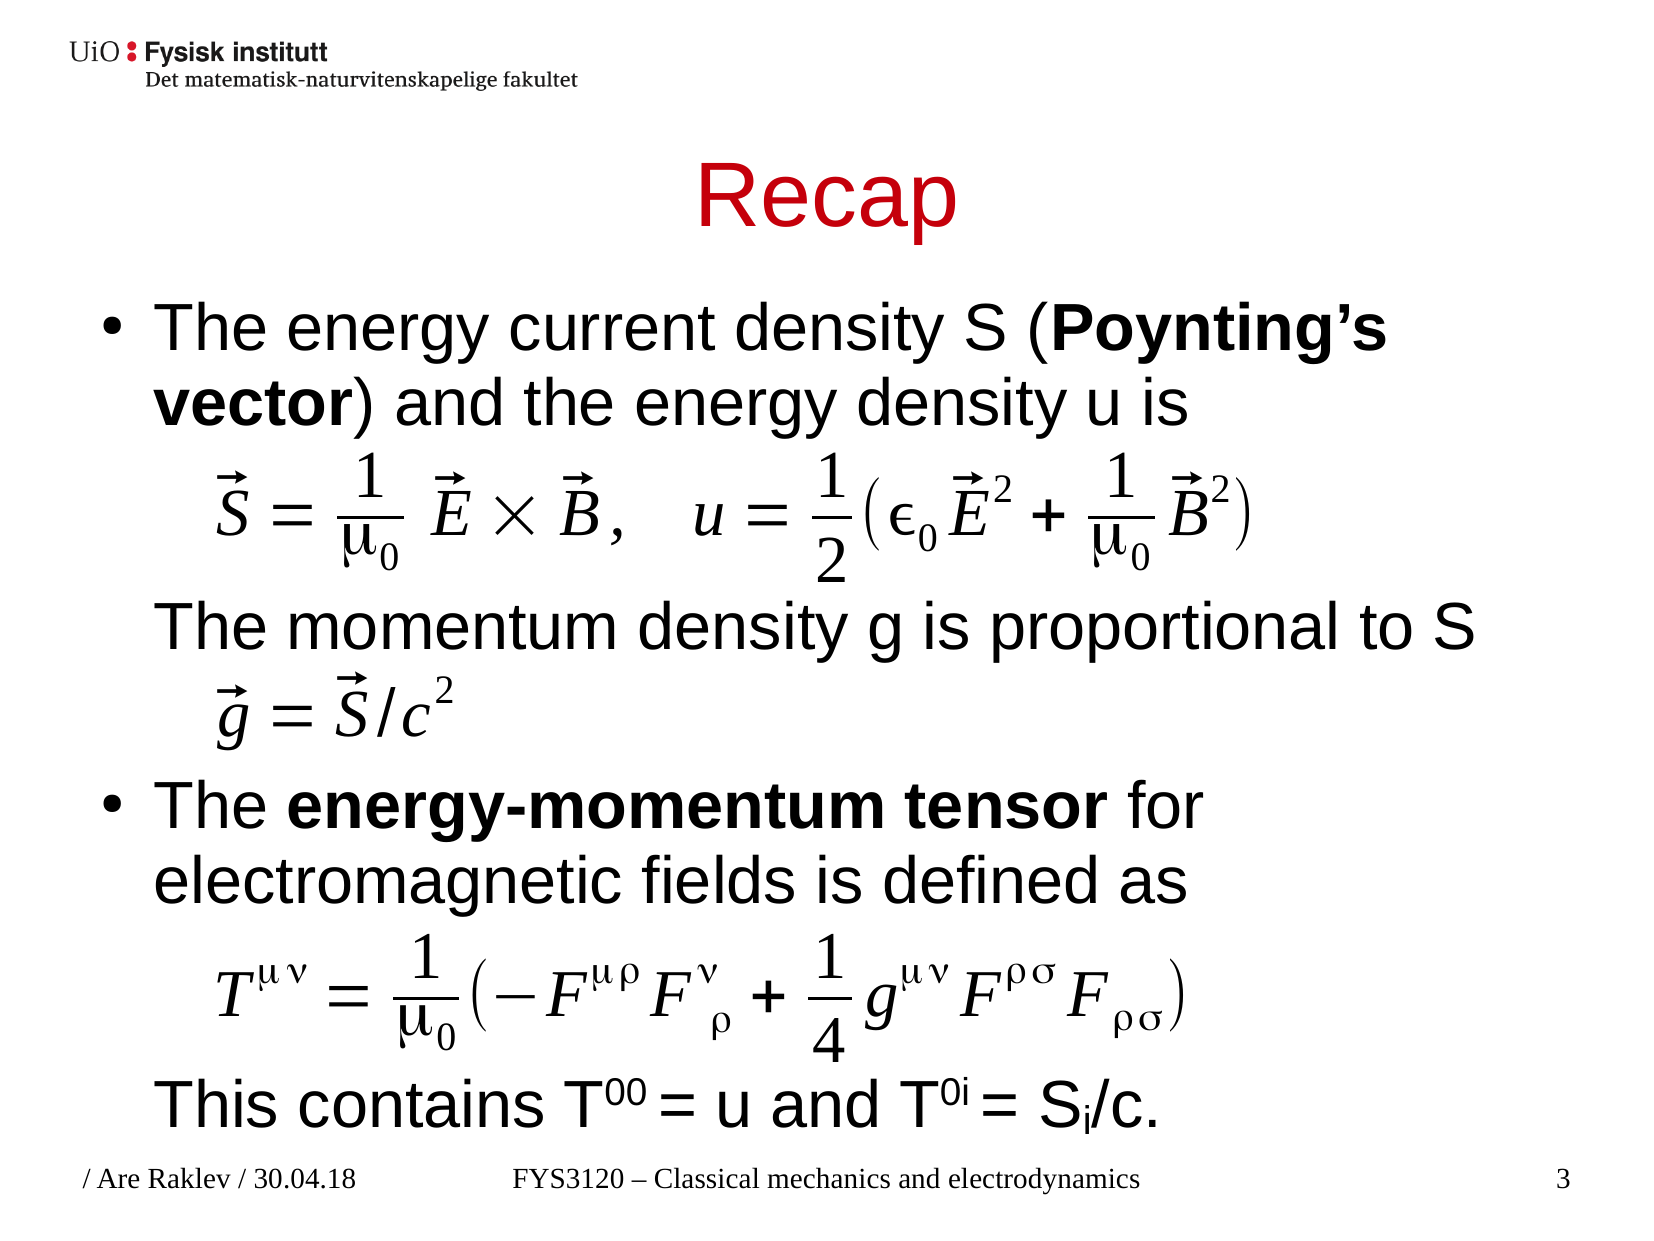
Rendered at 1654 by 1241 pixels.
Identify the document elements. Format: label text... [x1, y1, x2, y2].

title Recap [82, 90, 1571, 290]
list The energy current density S (Poynting’s vector) and the energy density u is The momentum density g is proportional to S The energy-momentum tensor for electromagnetic fields is defined as This contains T00 = u and T0i = Si/c. [82, 290, 1571, 1147]
chart [207, 437, 1262, 597]
chart [207, 918, 1196, 1077]
picture [68, 37, 581, 93]
chart [207, 667, 461, 752]
